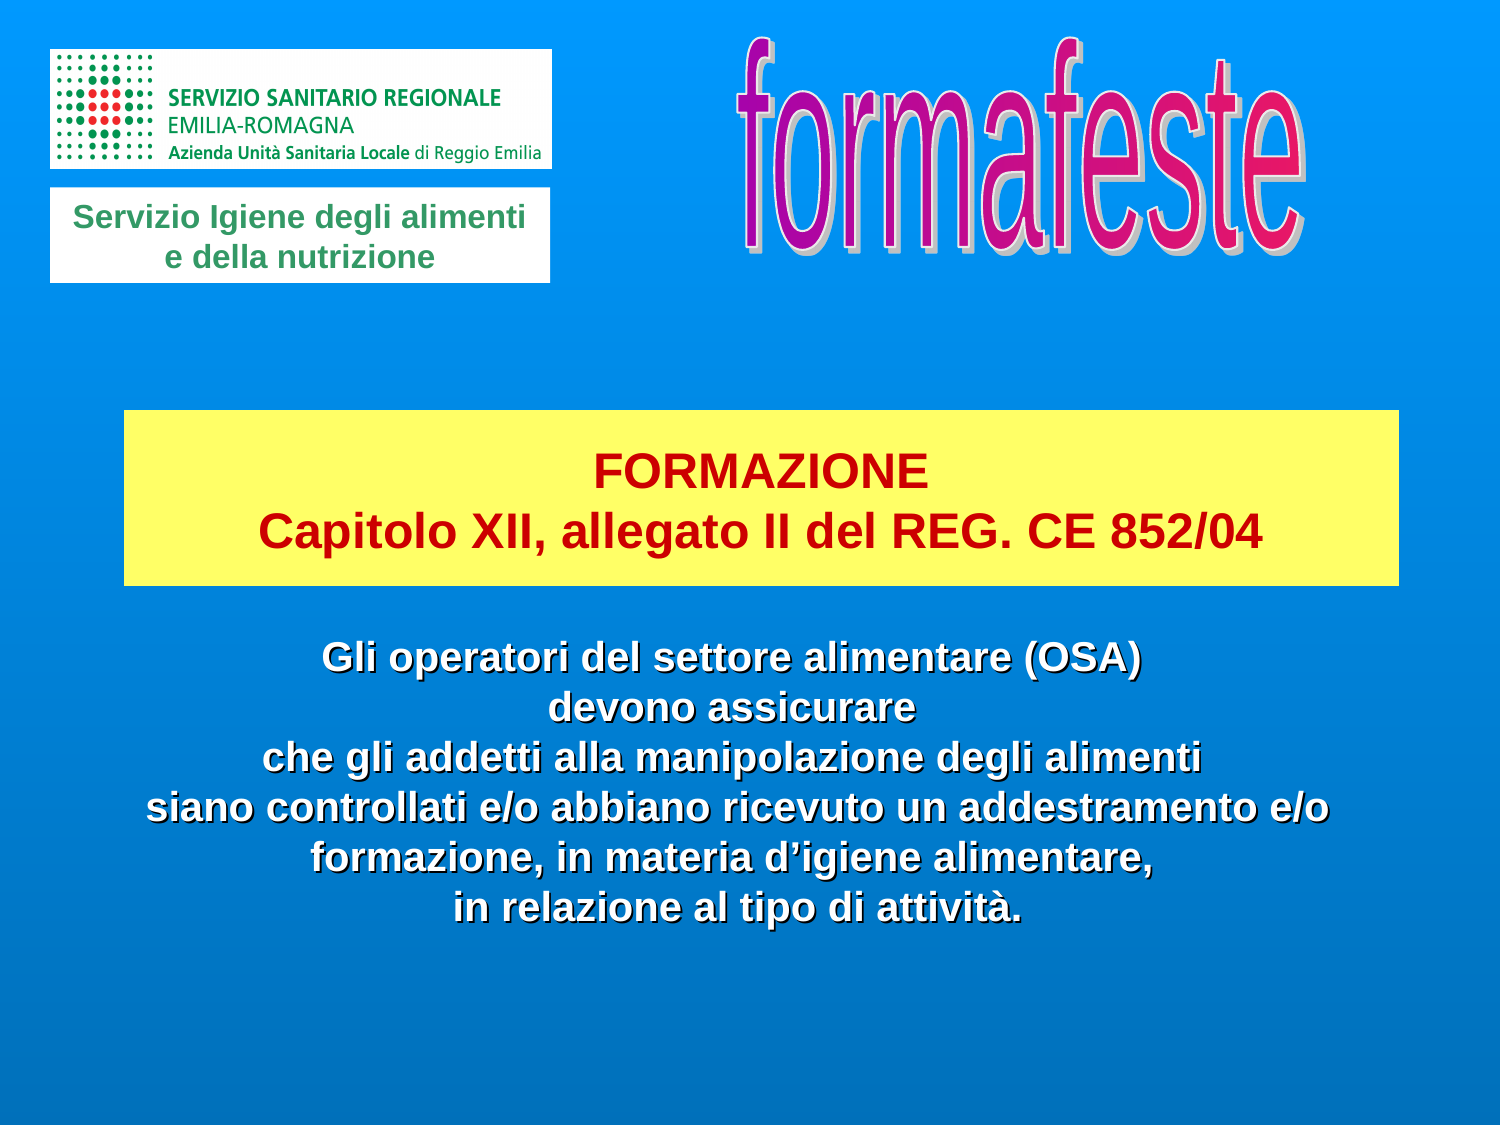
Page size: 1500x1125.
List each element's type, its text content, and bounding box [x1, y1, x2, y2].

text_box formafeste [1147, 91, 1201, 250]
text_box FORMAZIONE Capitolo XII, allegato II del REG. CE 852/04 [124, 410, 1399, 586]
title Gli operatori del settore alimentare (OSA) devono assicurare che gli addetti alla manipolazione degli alimenti siano controllati e/o abbiano ricevuto un addestramento e/o formazione, in materia d’igiene alimentare, in relazione al tipo di attività. [100, 587, 1376, 905]
text_box formafeste [1206, 59, 1238, 250]
text_box formafeste [774, 91, 832, 250]
text_box formafeste [844, 91, 875, 247]
text_box formafeste [1045, 37, 1078, 247]
picture [50, 50, 552, 169]
text_box formafeste [1243, 91, 1300, 250]
text_box formafeste [737, 37, 770, 247]
text_box formafeste [981, 91, 1044, 250]
text_box formafeste [1082, 91, 1140, 250]
text_box Servizio Igiene degli alimenti e della nutrizione [50, 187, 551, 283]
text_box formafeste [884, 91, 969, 247]
